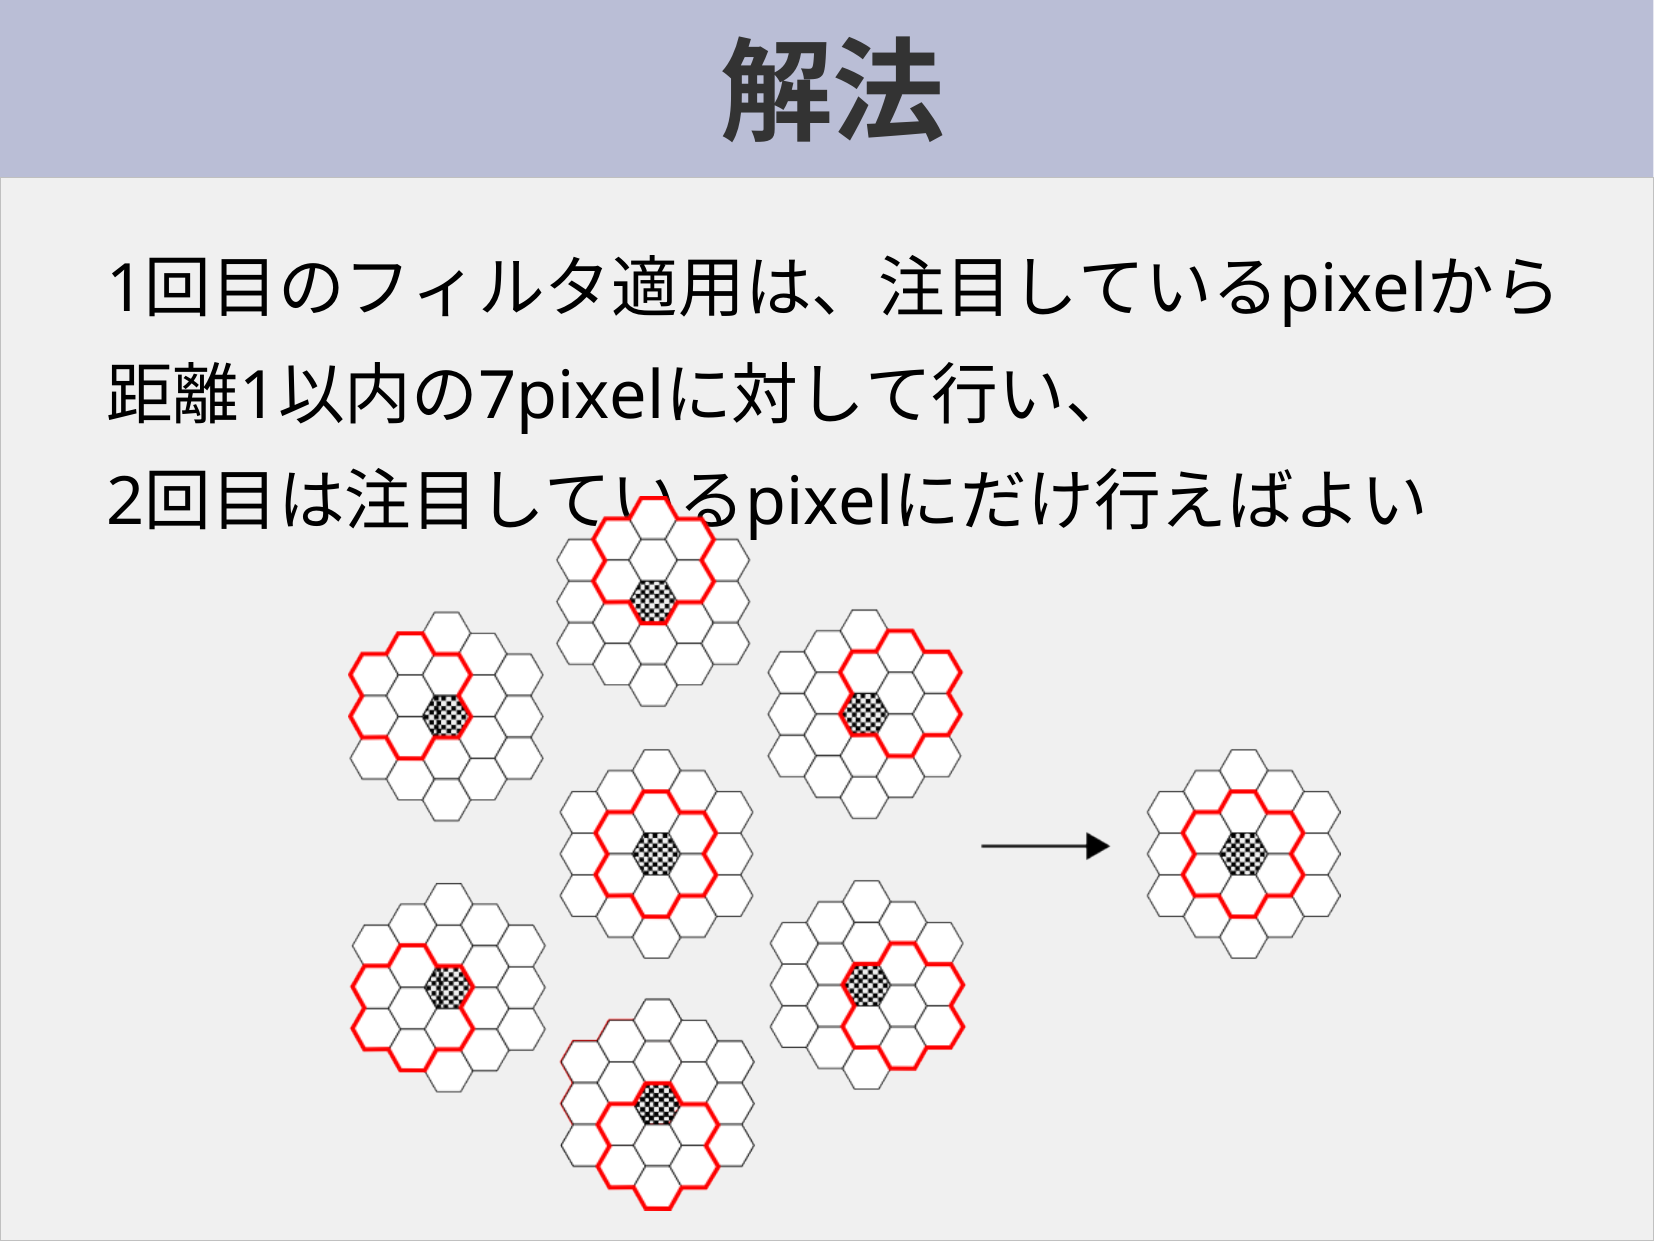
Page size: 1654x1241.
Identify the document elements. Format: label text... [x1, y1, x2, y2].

title 解法 [70, 0, 1595, 197]
picture [348, 496, 1341, 1211]
list 1回目のフィルタ適用は、注目しているpixelから距離1以内の7pixelに対して行い、 2回目は注目しているpixelにだけ行えばよい [94, 212, 1607, 450]
